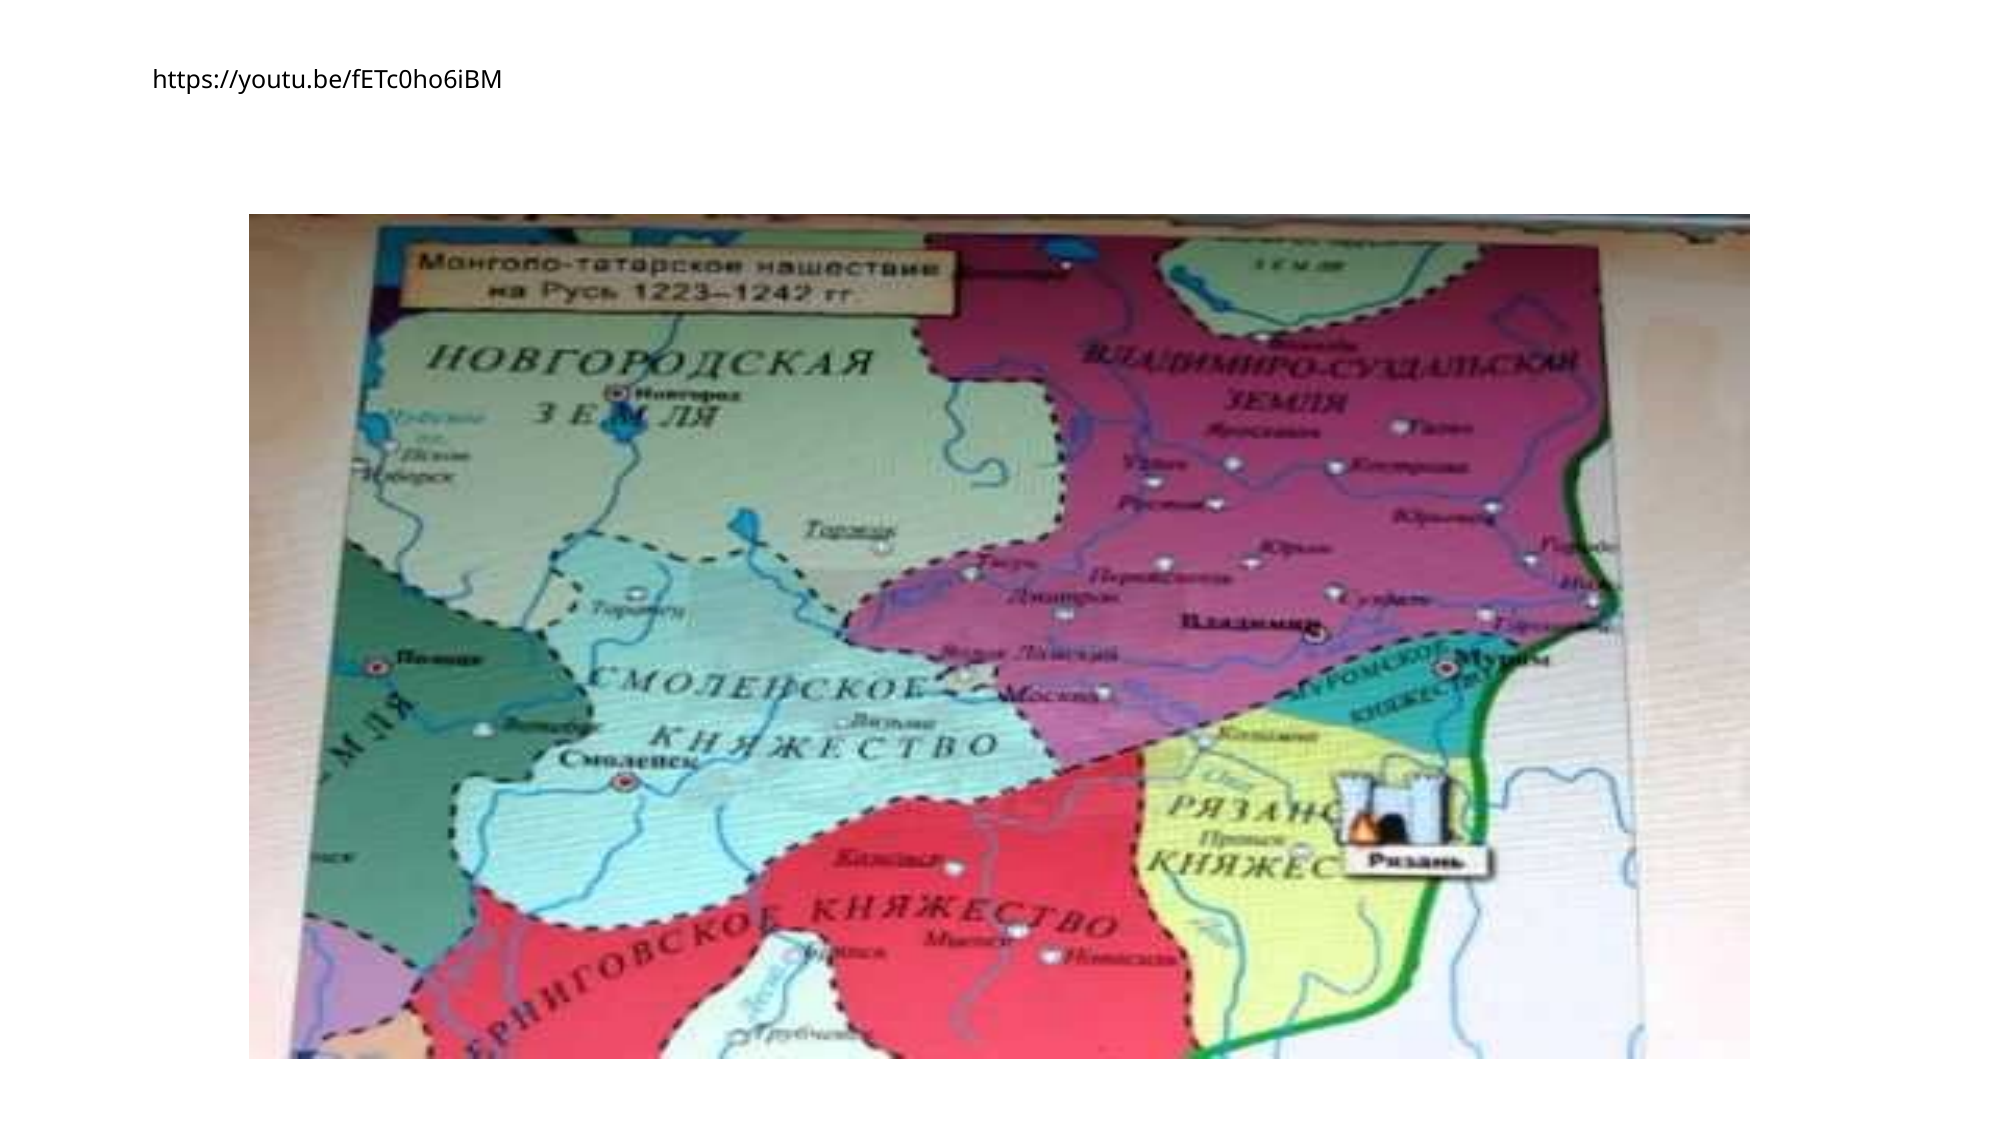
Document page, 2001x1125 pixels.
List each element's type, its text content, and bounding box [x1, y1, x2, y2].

title https://youtu.be/fETc0ho6iBM [137, 59, 1863, 278]
picture [249, 214, 1750, 1059]
